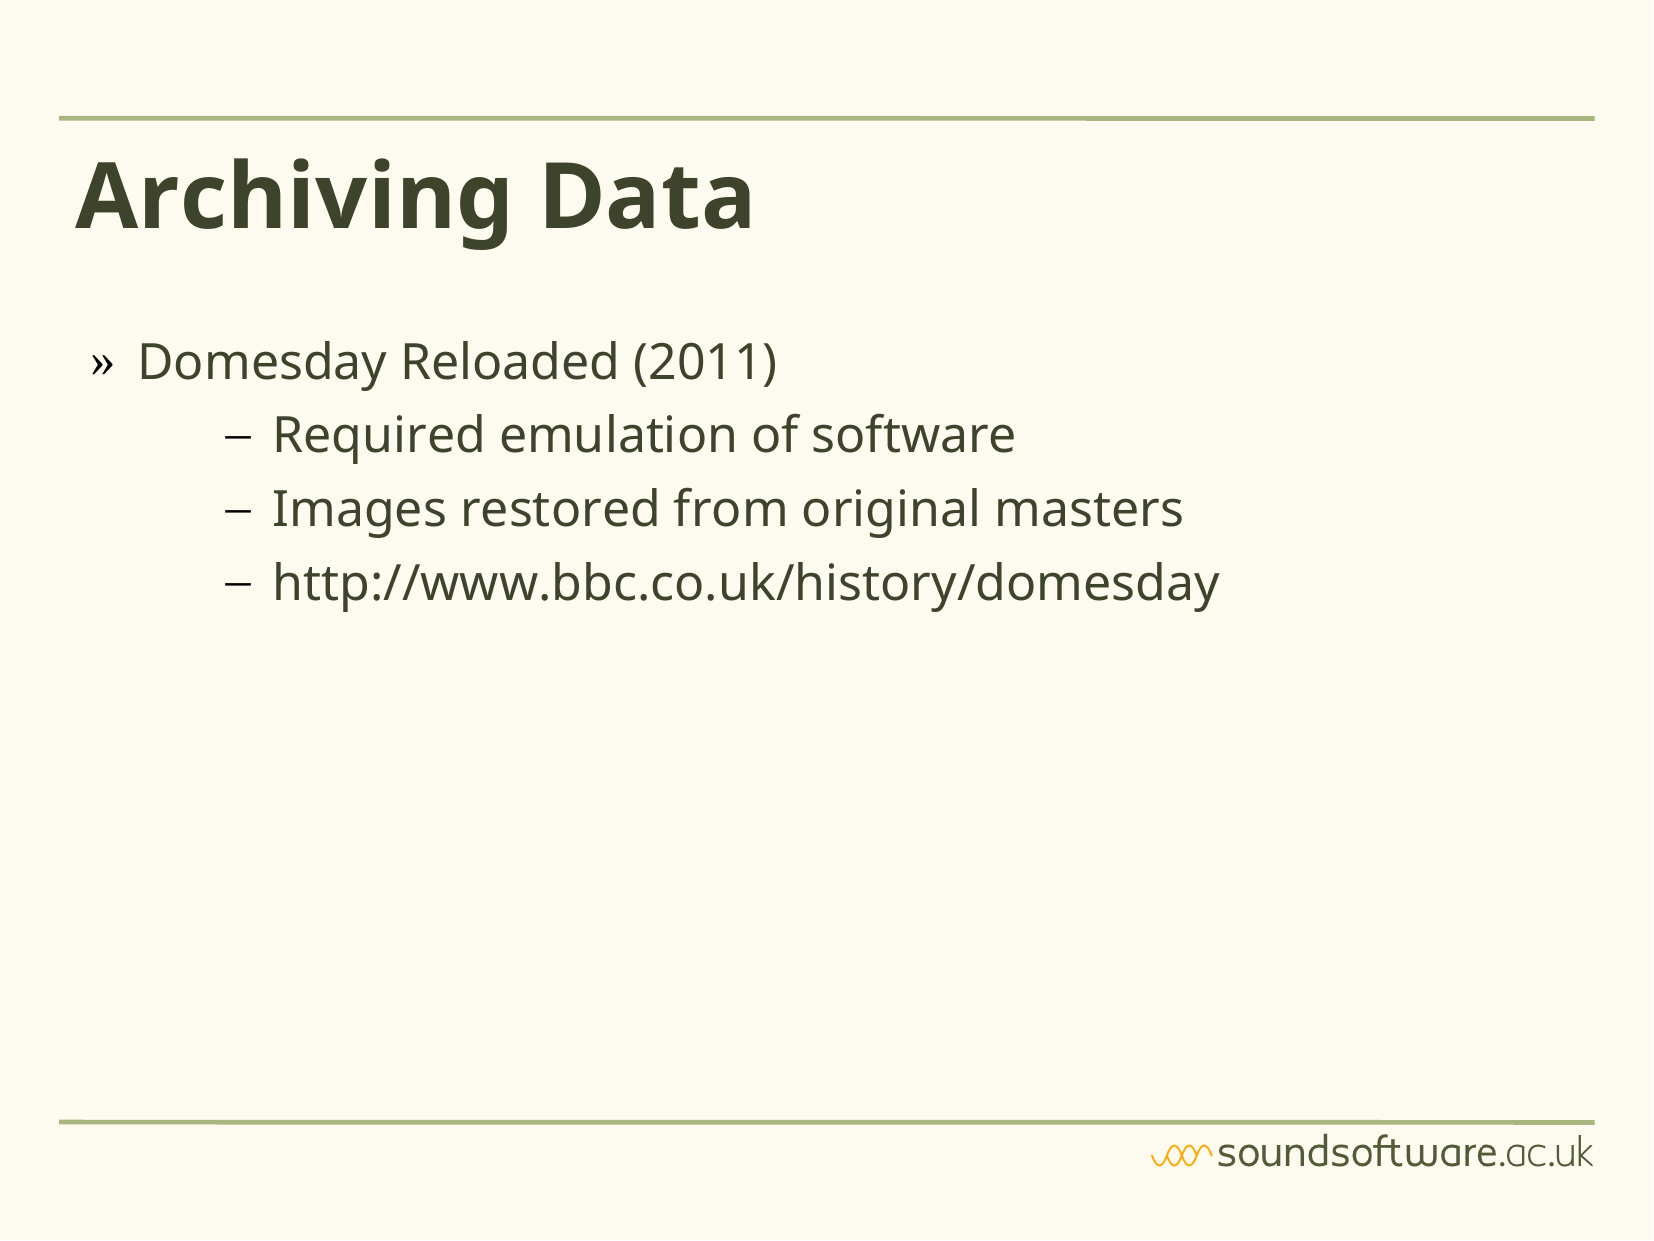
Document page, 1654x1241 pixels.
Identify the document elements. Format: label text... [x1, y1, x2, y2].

list Domesday Reloaded (2011) Required emulation of software Images restored from original masters http://www.bbc.co.uk/history/domesday [59, 321, 1594, 1140]
picture [1151, 1140, 1593, 1167]
title Archiving Data [59, 109, 1594, 274]
